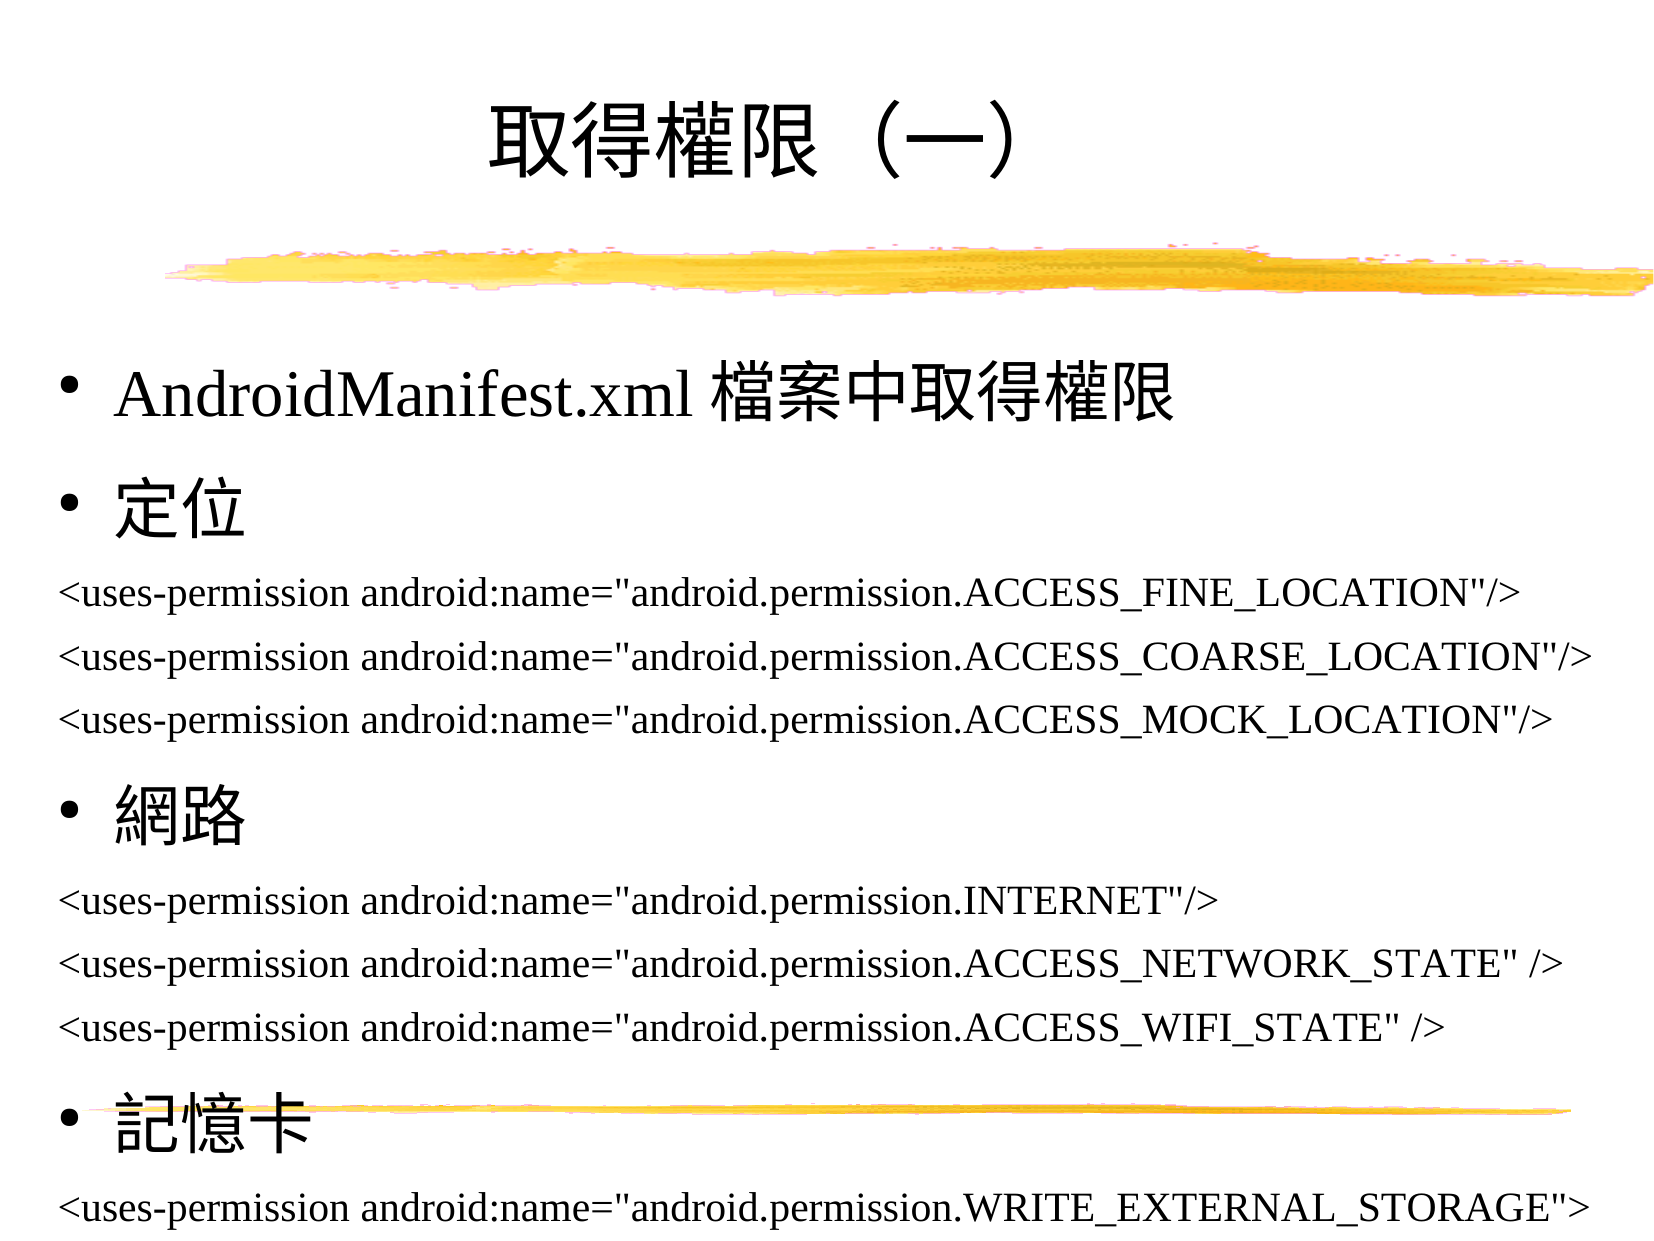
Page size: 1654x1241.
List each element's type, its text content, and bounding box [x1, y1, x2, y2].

list AndroidManifest.xml檔案中取得權限 定位 <uses-permission android:name="android.permission.ACCESS_FINE_LOCATION"/> <uses-permission android:name="android.permission.ACCESS_COARSE_LOCATION"/> <uses-permission android:name="android.permission.ACCESS_MOCK_LOCATION"/> 網路 <uses-permission android:name="android.permission.INTERNET"/> <uses-permission android:name="android.permission.ACCESS_NETWORK_STATE" /> <uses-permission android:name="android.permission.ACCESS_WIFI_STATE" /> 記憶卡 <uses-permission android:name="android.permission.WRITE_EXTERNAL_STORAGE"> [57, 332, 1630, 1235]
picture [165, 237, 1654, 308]
title 取得權限（一） [76, 28, 1482, 235]
